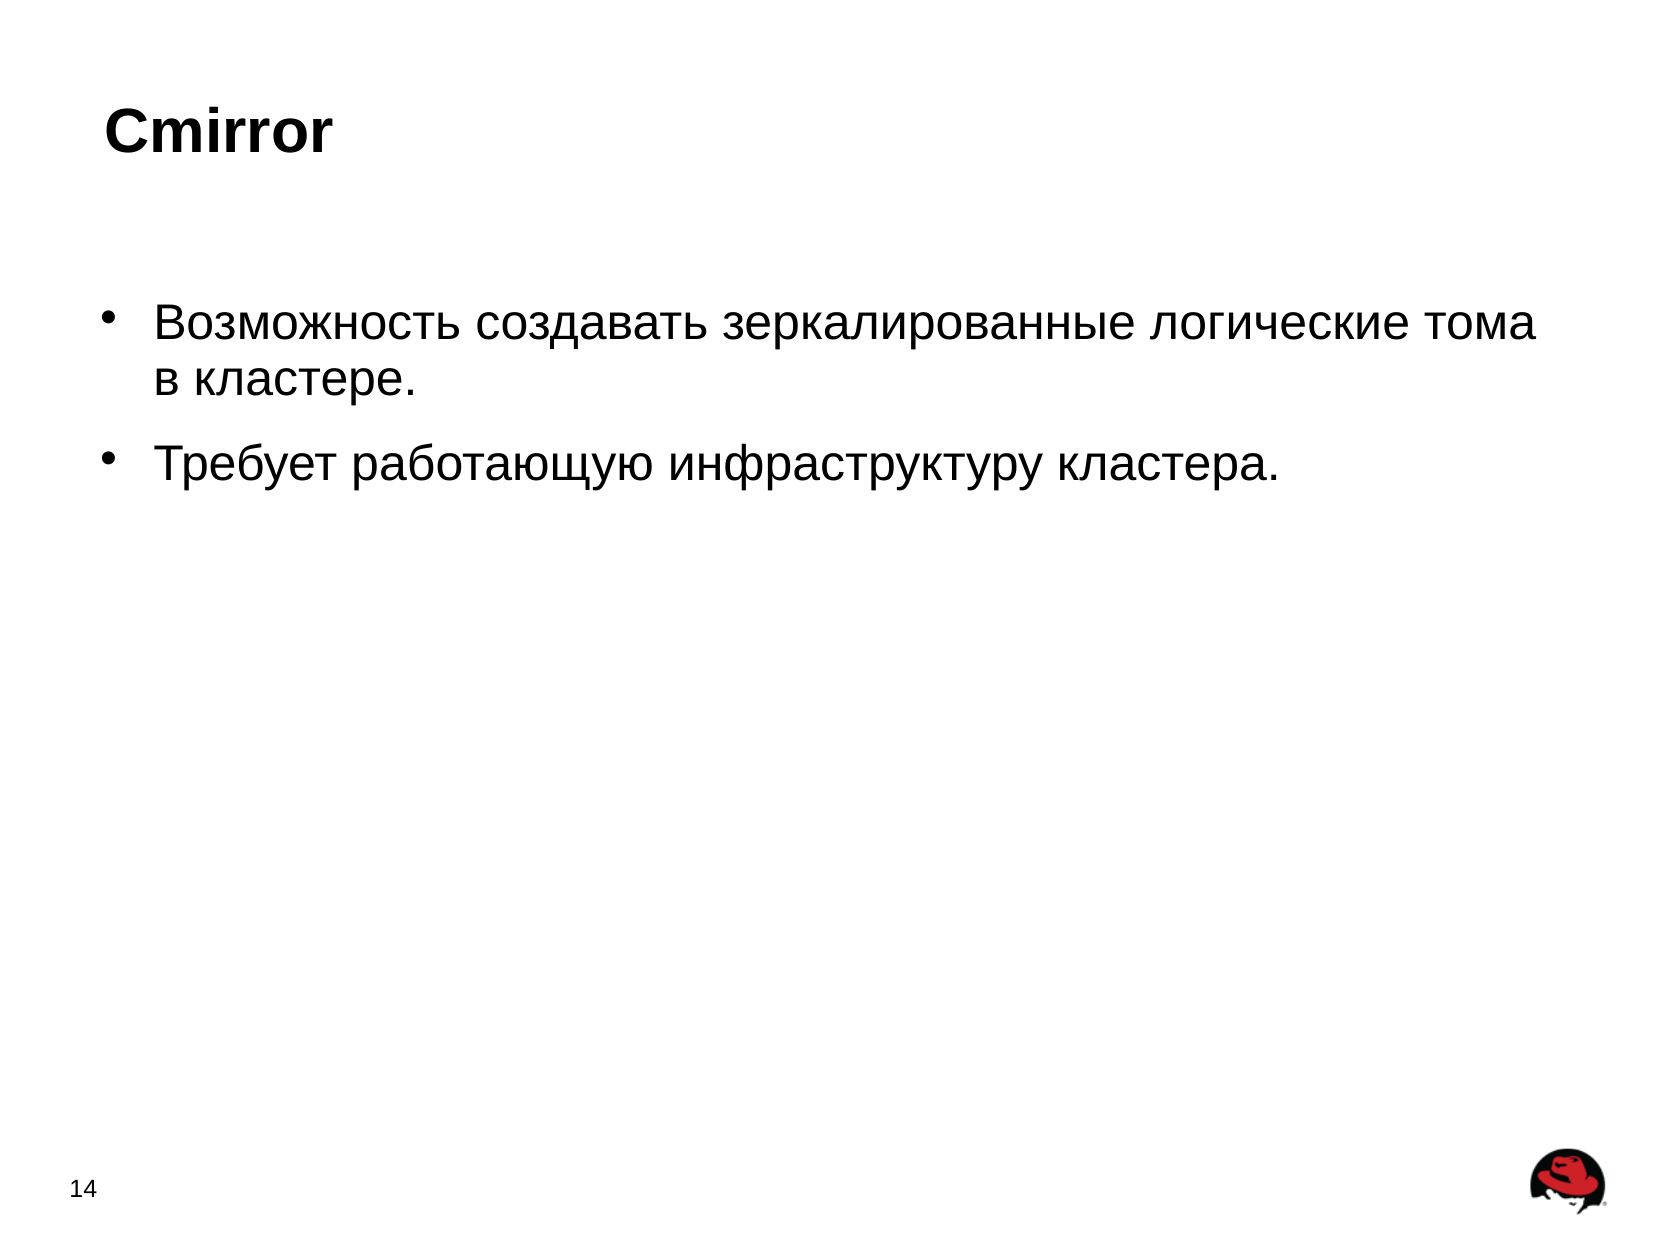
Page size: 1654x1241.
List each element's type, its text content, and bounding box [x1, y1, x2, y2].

picture [1529, 1146, 1613, 1224]
title Cmirror [82, 37, 1571, 226]
text_box Возможность создавать зеркалированные логические тома в кластере. Требует работающую инфраструктуру кластера. [82, 290, 1571, 863]
